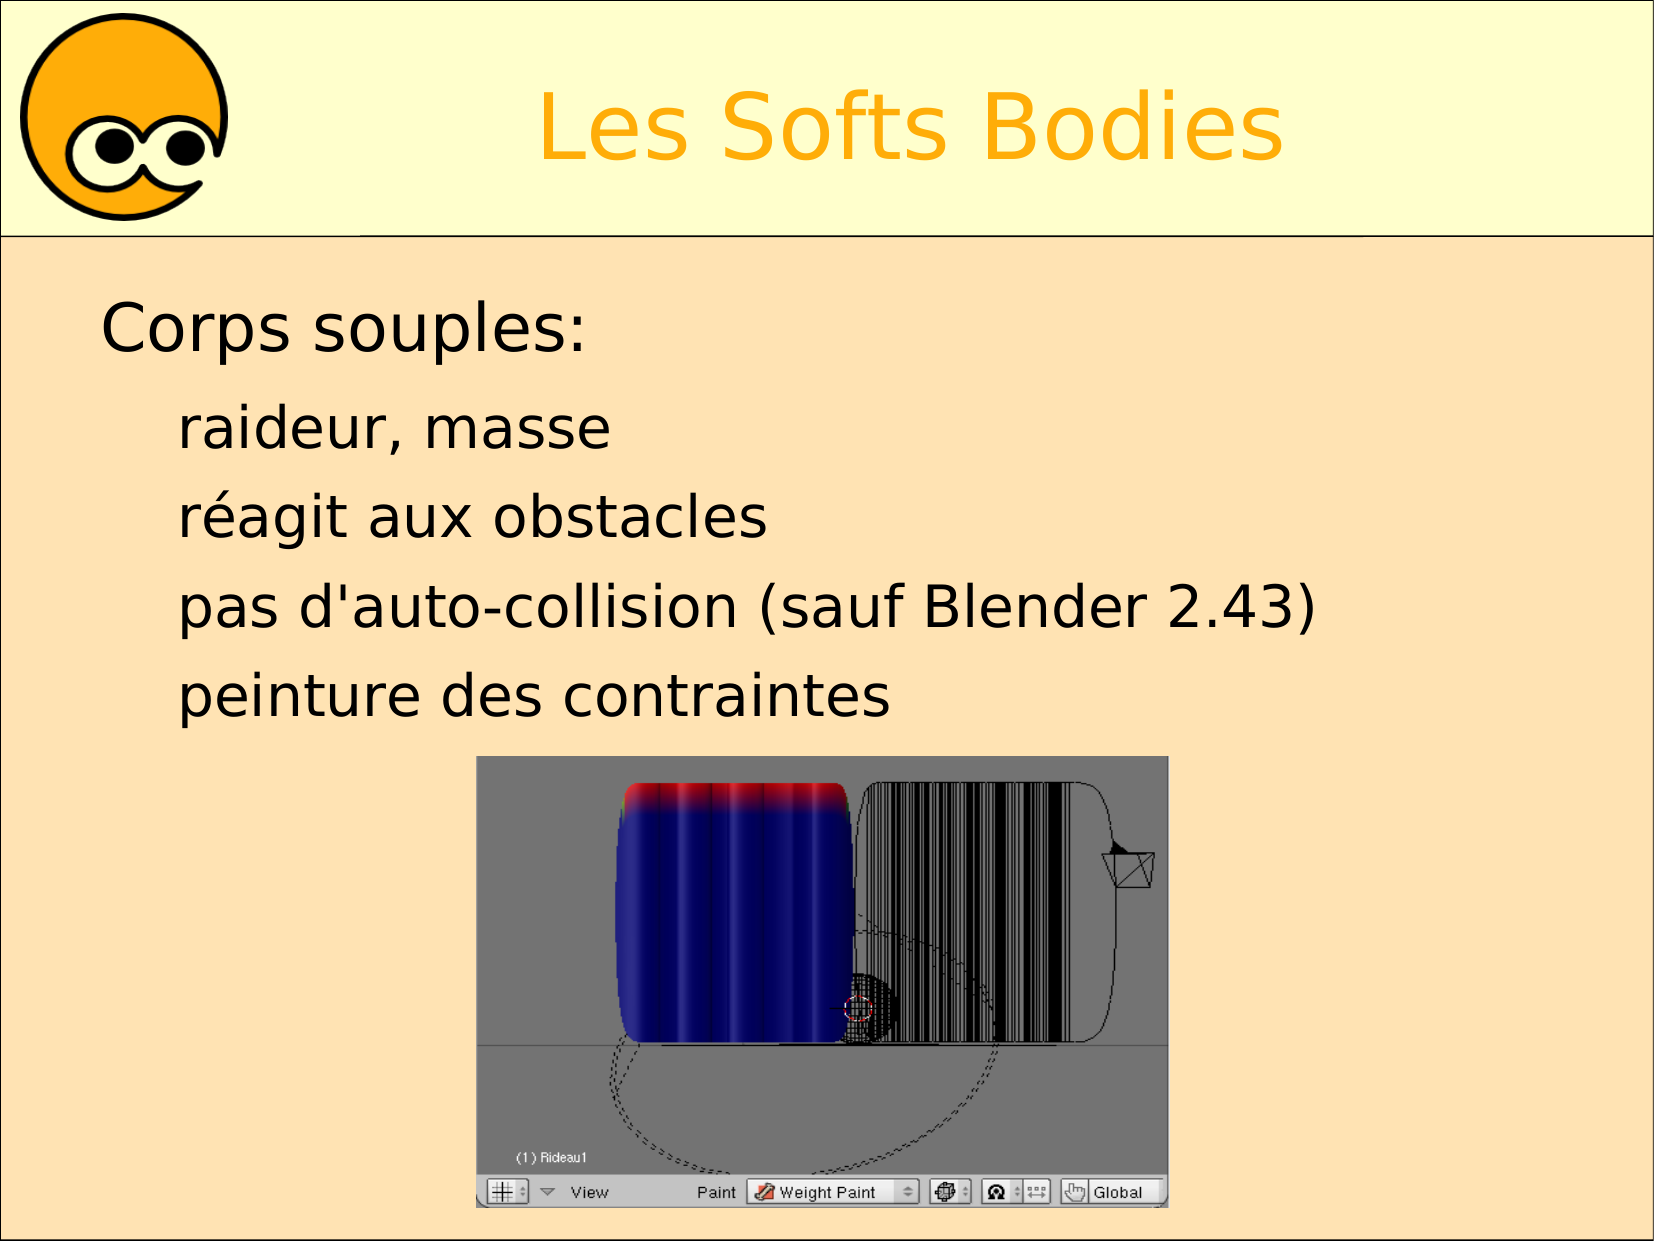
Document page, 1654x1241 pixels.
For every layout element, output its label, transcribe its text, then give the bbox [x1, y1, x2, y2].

list Corps souples: raideur, masse réagit aux obstacles pas d'auto-collision (sauf Blender 2.43) peinture des contraintes [82, 290, 1571, 1109]
picture [476, 756, 1170, 1208]
picture [20, 13, 228, 221]
title Les Softs Bodies [252, 49, 1571, 207]
